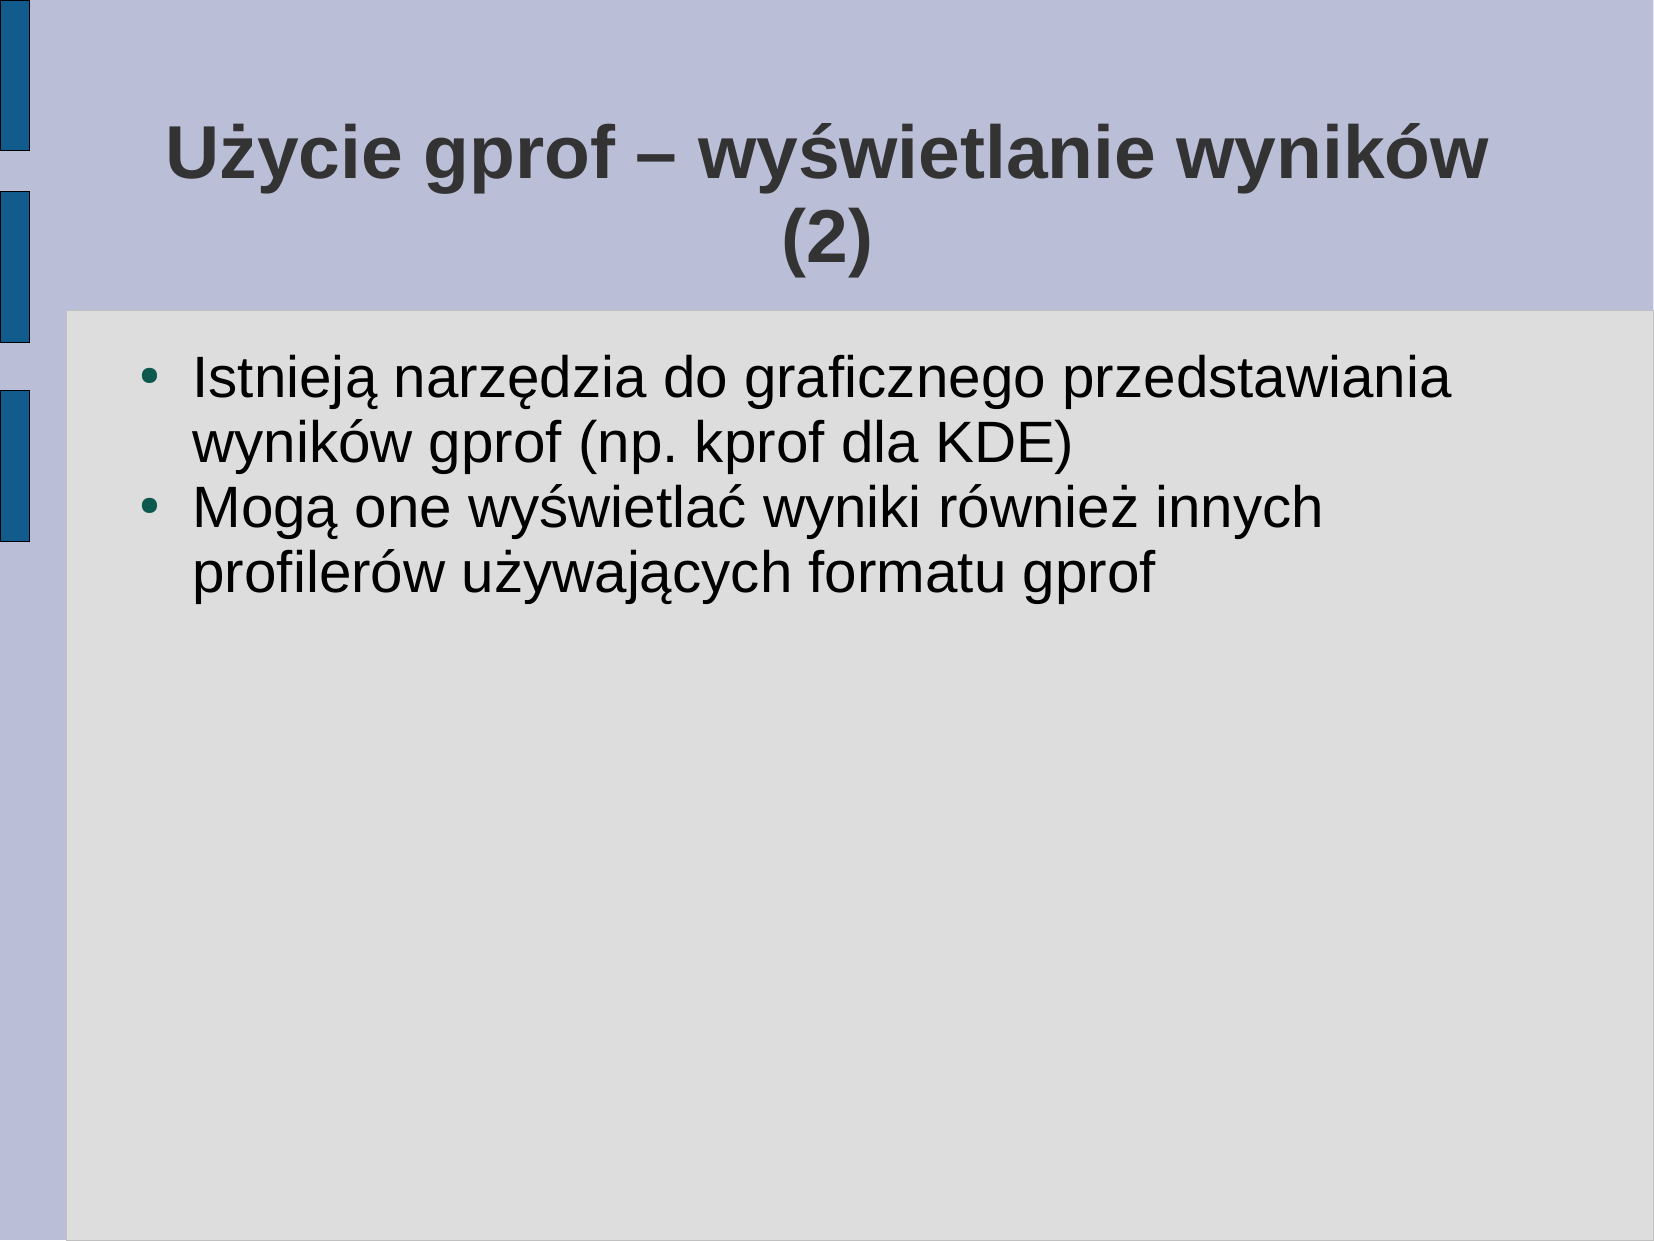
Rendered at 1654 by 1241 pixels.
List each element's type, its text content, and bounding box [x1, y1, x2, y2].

title Użycie gprof – wyświetlanie wyników (2) [121, 91, 1534, 299]
list Istnieją narzędzia do graficznego przedstawiania wyników gprof (np. kprof dla KDE) Mogą one wyświetlać wyniki również innych profilerów używających formatu gprof [121, 344, 1534, 1127]
